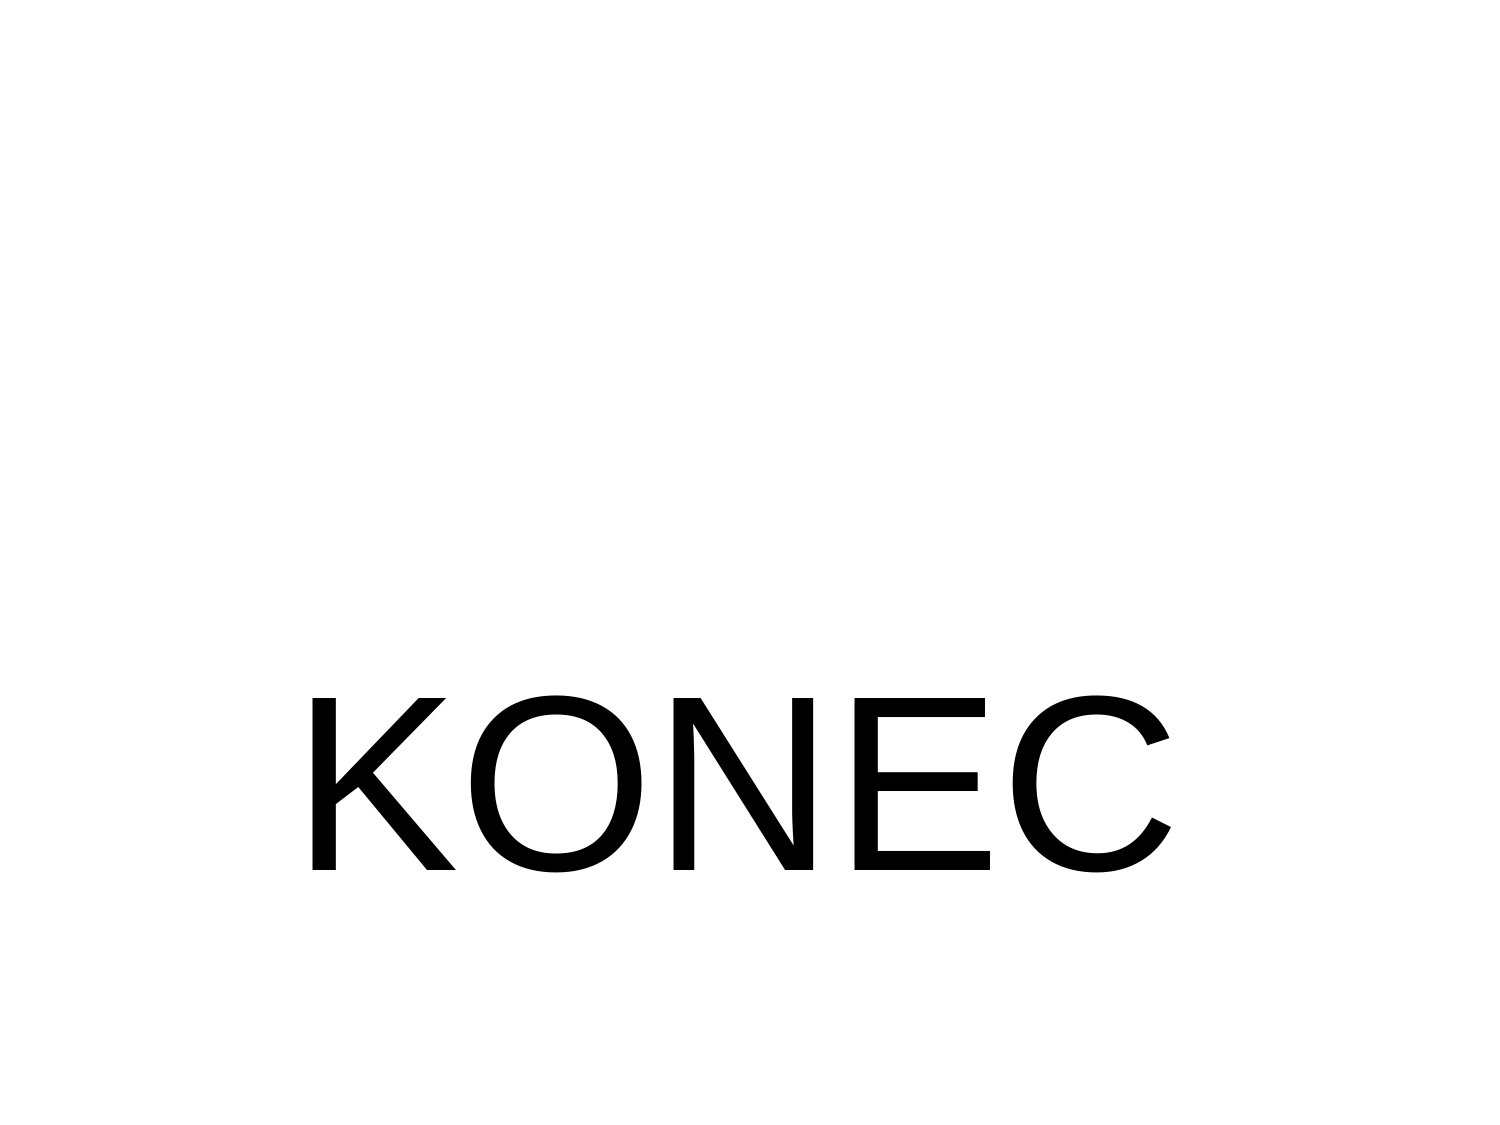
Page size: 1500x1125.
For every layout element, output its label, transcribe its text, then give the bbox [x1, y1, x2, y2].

title KONEC Mý2012 [62, 312, 1413, 738]
